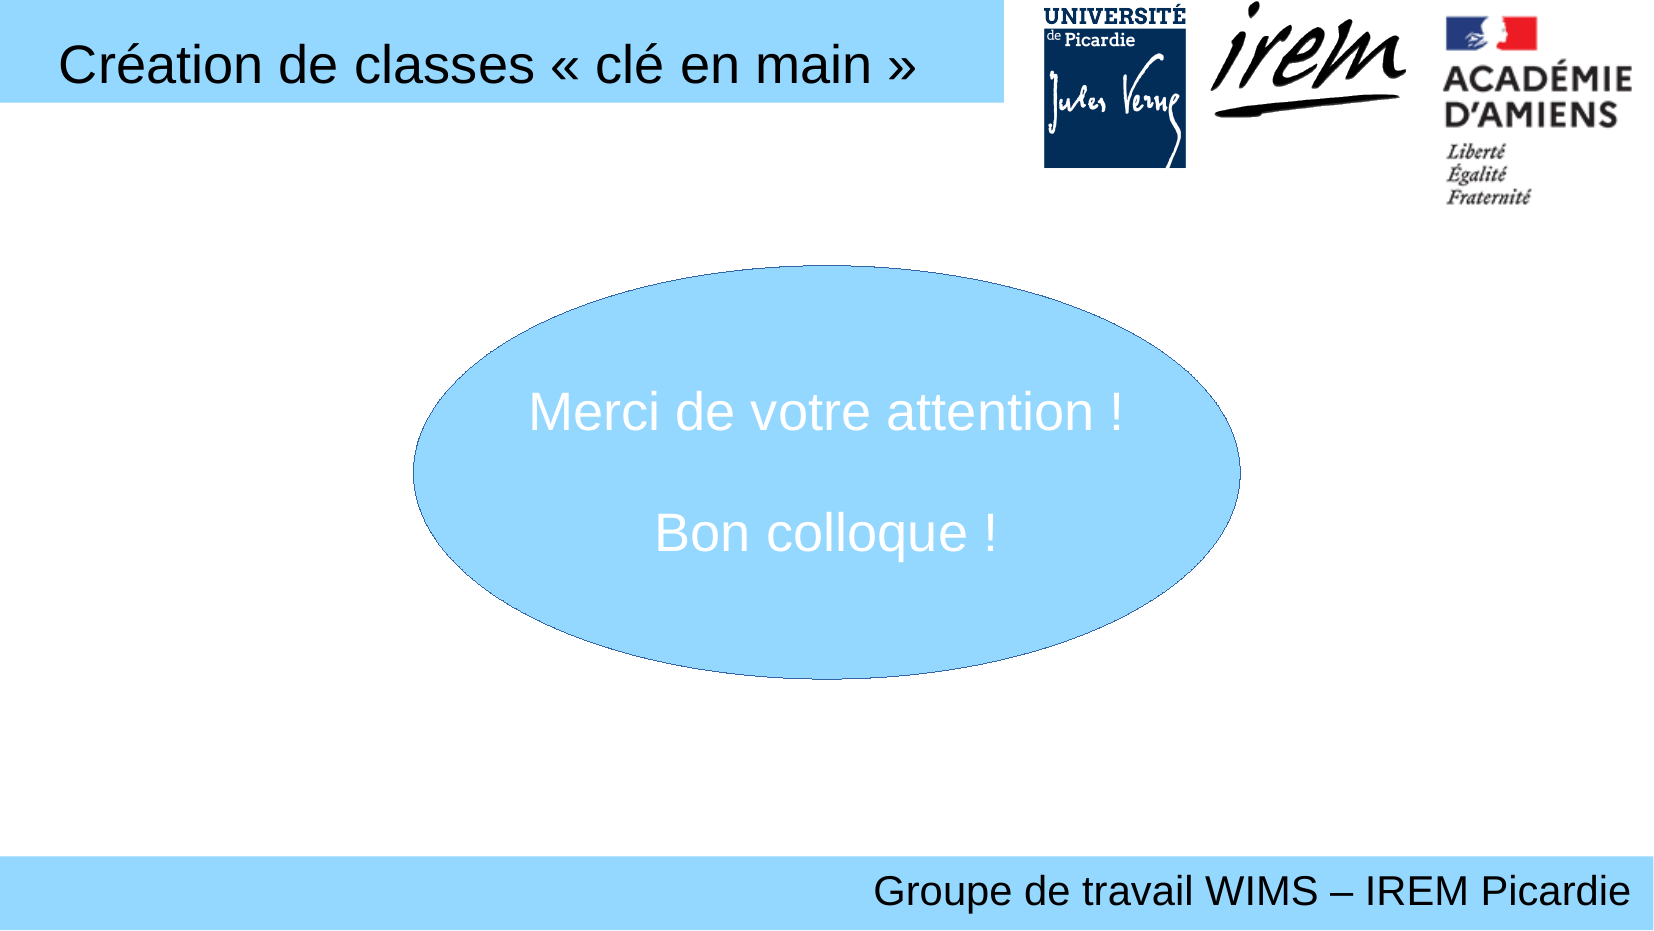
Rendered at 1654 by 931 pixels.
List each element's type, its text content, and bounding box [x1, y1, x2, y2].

picture [1423, 0, 1654, 222]
title Création de classes « clé en main » [0, 0, 1004, 103]
text_box Merci de votre attention ! Bon colloque ! [413, 265, 1241, 680]
picture [1210, 0, 1407, 119]
picture [1033, 0, 1195, 178]
list Groupe de travail WIMS – IREM Picardie [0, 856, 1654, 931]
